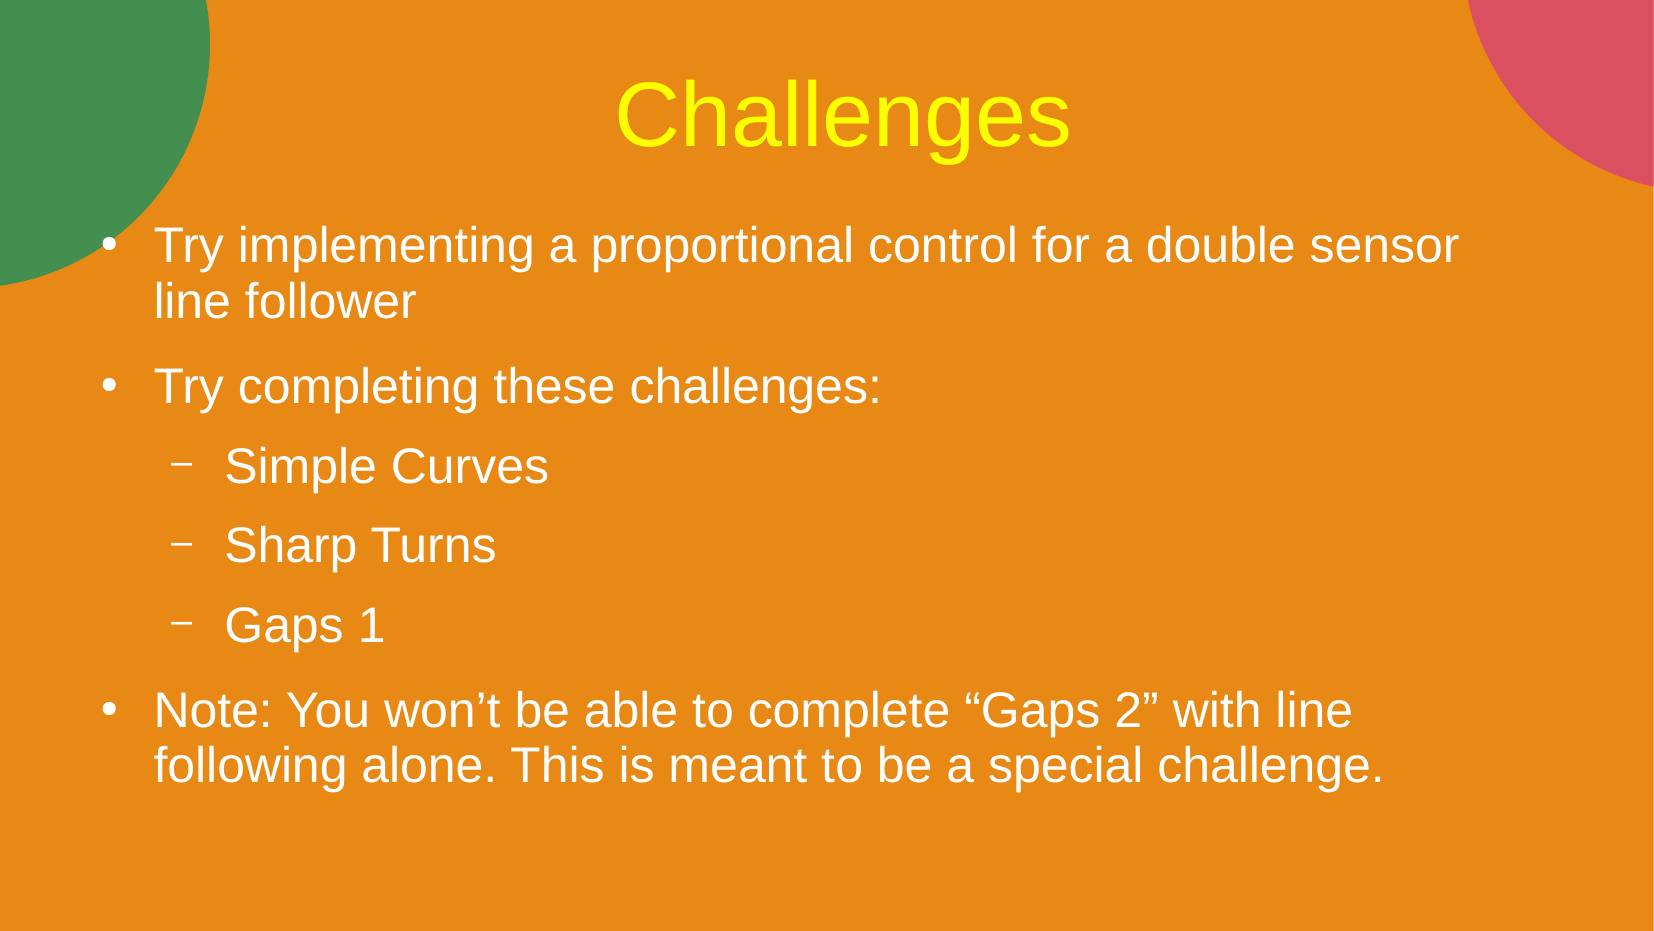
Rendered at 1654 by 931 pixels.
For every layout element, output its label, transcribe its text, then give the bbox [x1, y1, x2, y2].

title Challenges [187, 37, 1501, 193]
list Try implementing a proportional control for a double sensor line follower Try completing these challenges: Simple Curves Sharp Turns Gaps 1 Note: You won’t be able to complete “Gaps 2” with line following alone. This is meant to be a special challenge. [82, 217, 1463, 863]
